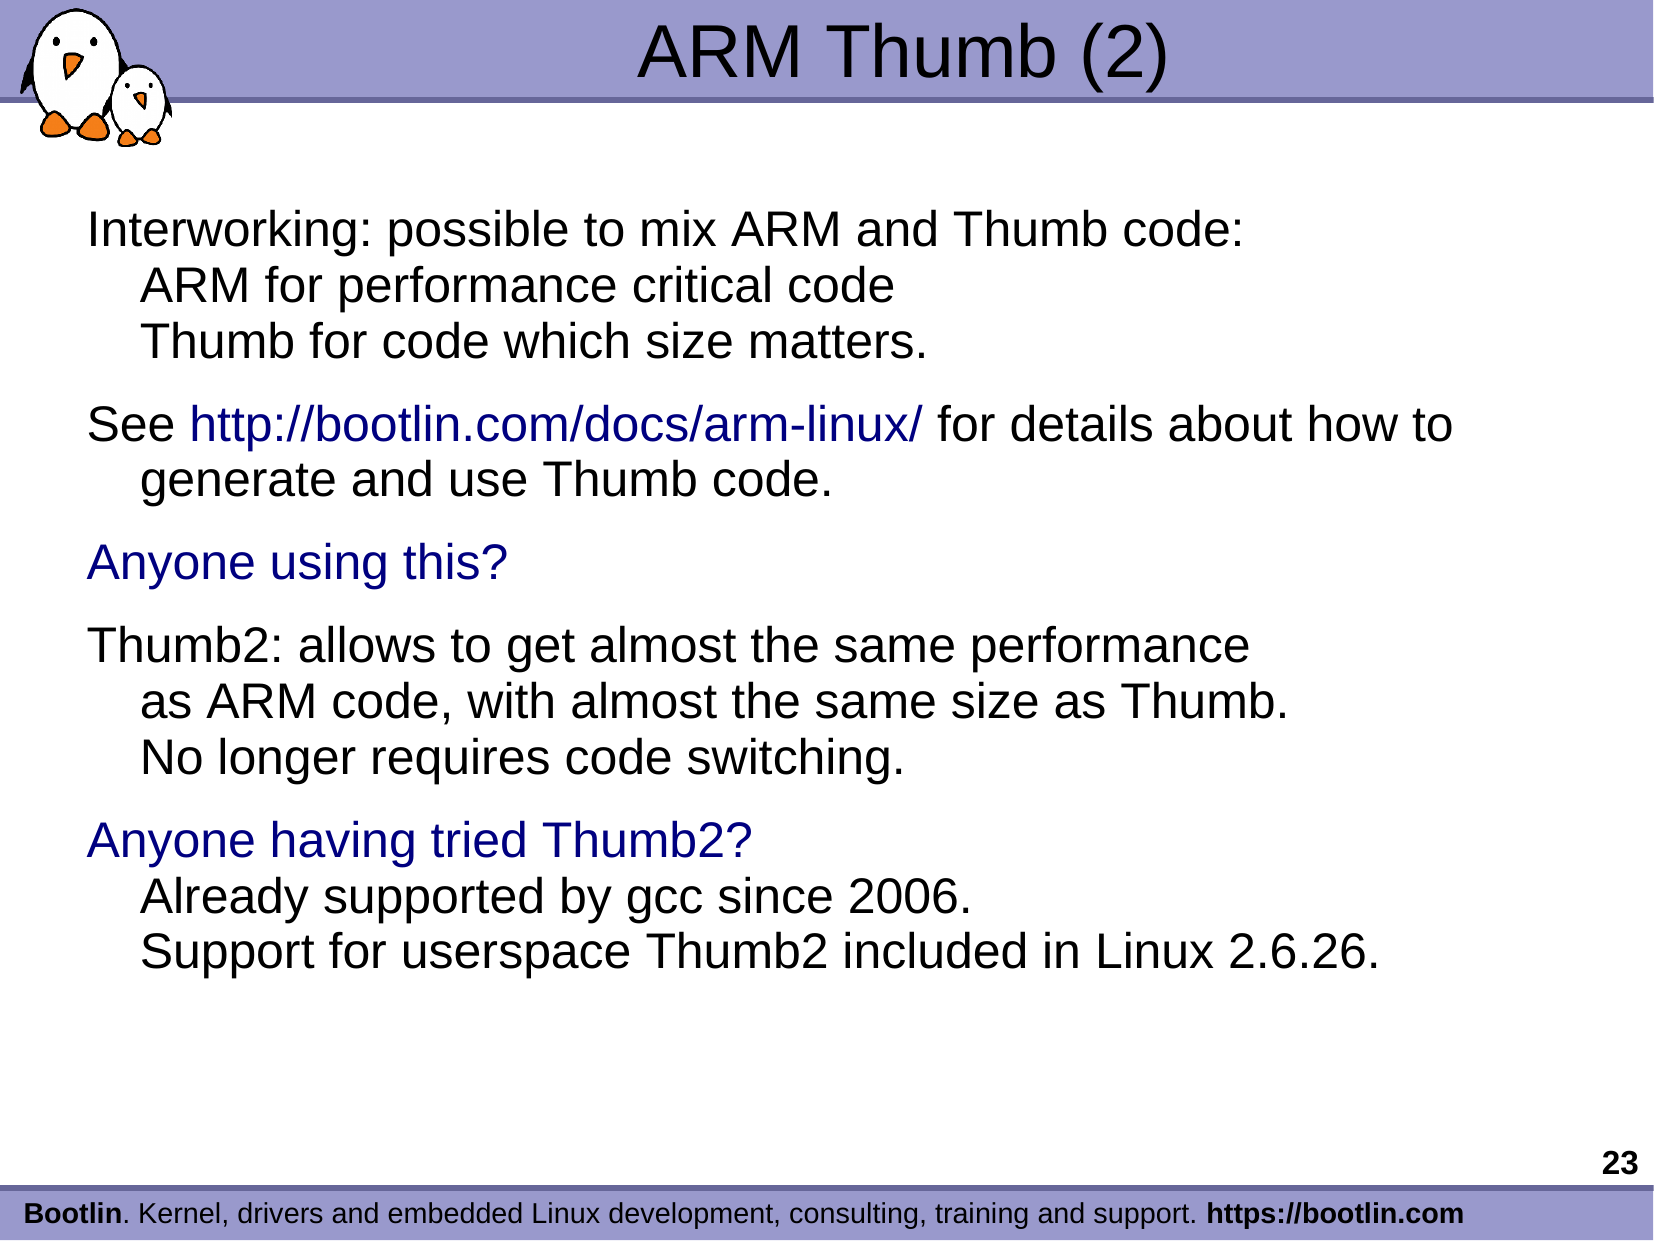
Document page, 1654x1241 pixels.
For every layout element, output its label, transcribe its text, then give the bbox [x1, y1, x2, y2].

title ARM Thumb (2) [178, 5, 1631, 97]
list Interworking: possible to mix ARM and Thumb code: ARM for performance critical code Thumb for code which size matters. See http://bootlin.com/docs/arm-linux/ for details about how to generate and use Thumb code. Anyone using this? Thumb2: allows to get almost the same performance as ARM code, with almost the same size as Thumb. No longer requires code switching. Anyone having tried Thumb2? Already supported by gcc since 2006. Support for userspace Thumb2 included in Linux 2.6.26. [68, 201, 1592, 1118]
picture [20, 8, 172, 147]
